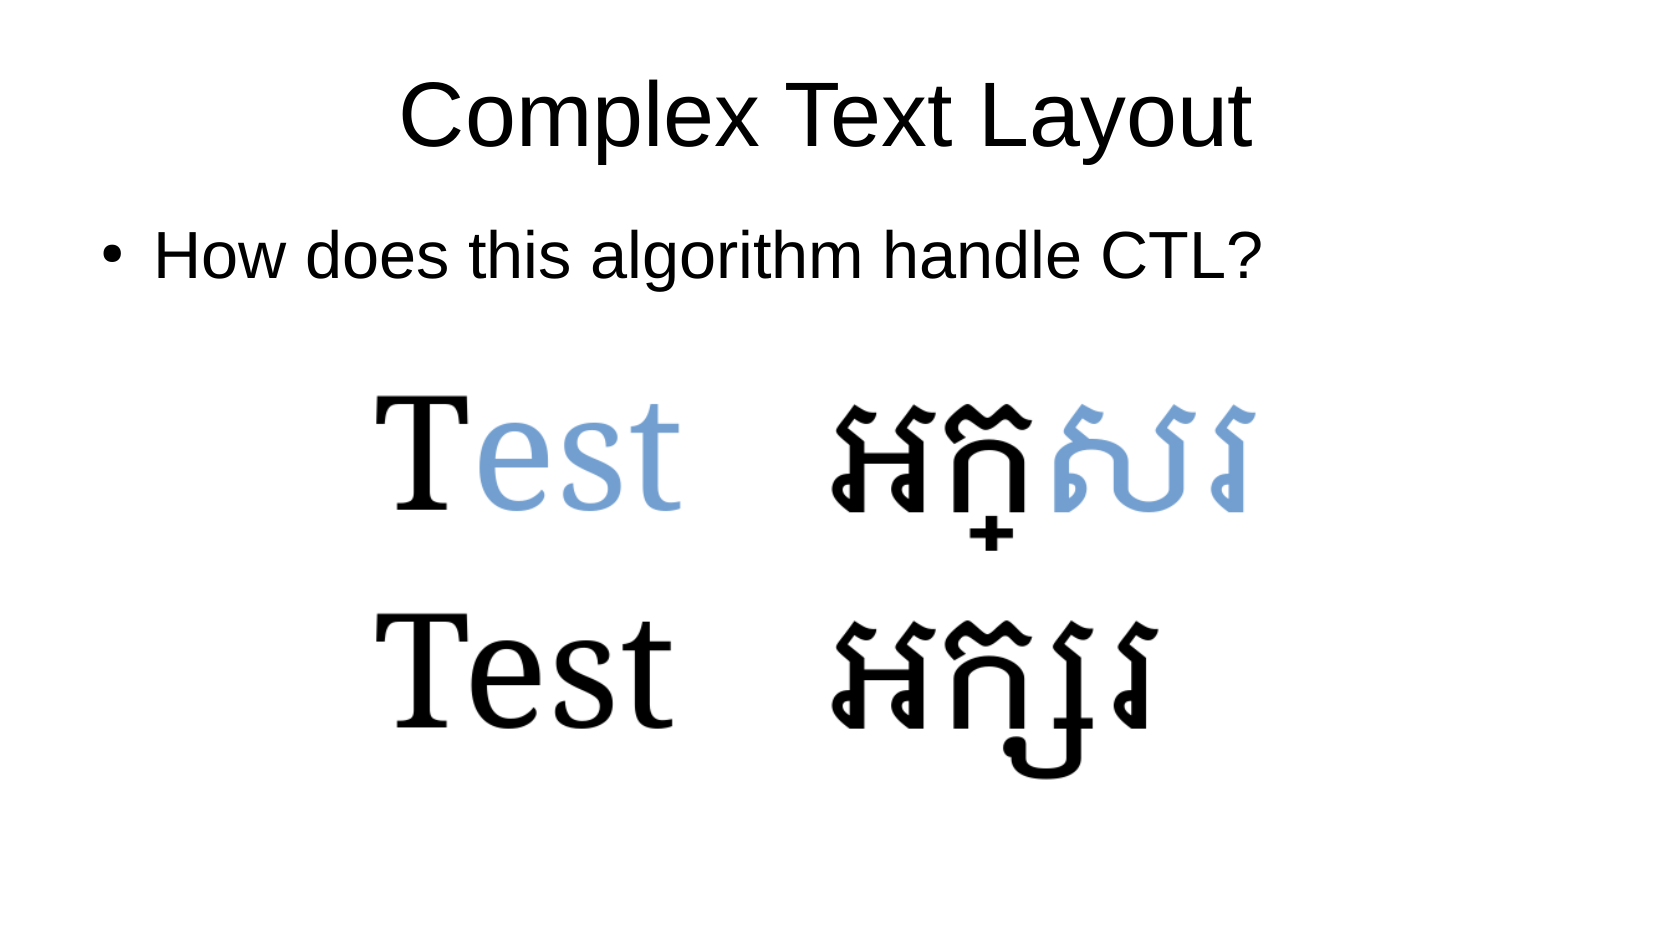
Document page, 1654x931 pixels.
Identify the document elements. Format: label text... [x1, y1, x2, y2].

picture [262, 337, 1426, 786]
title Complex Text Layout [82, 37, 1571, 193]
list How does this algorithm handle CTL? [82, 217, 1571, 901]
